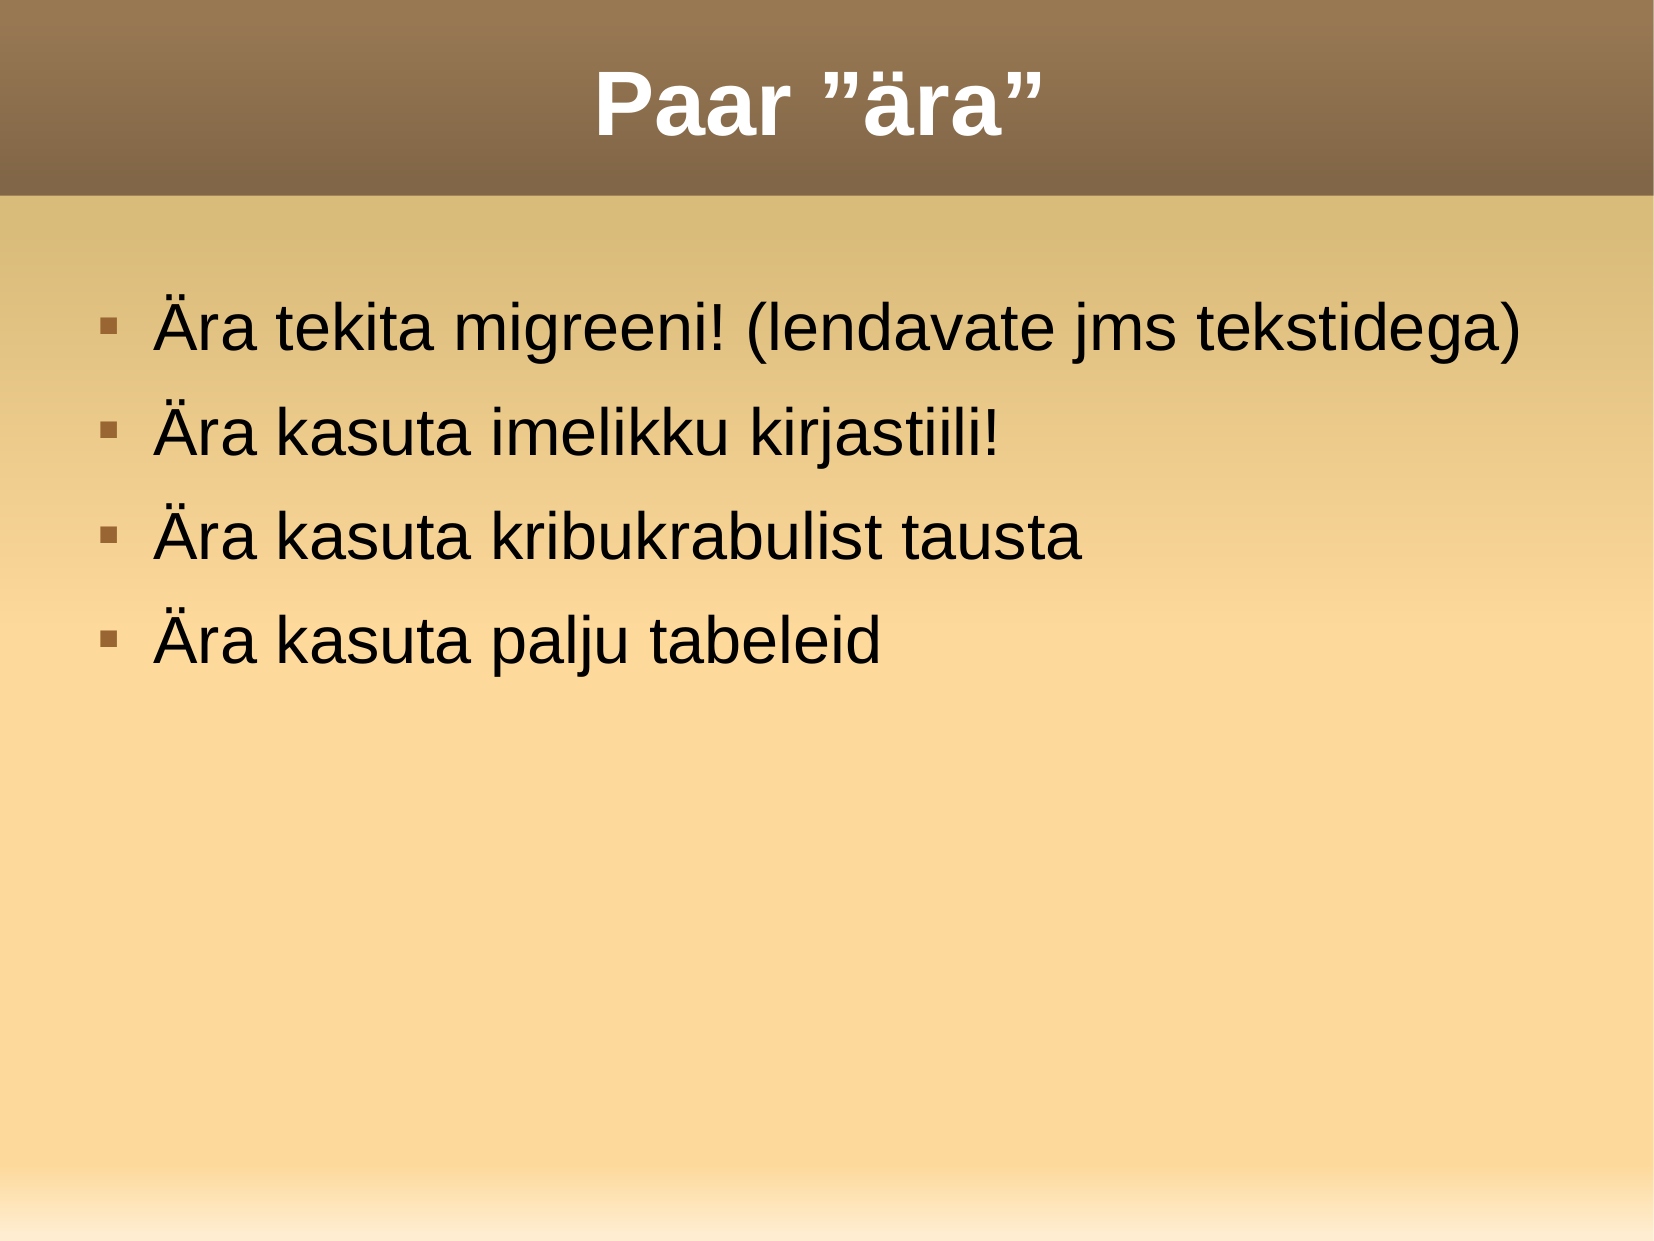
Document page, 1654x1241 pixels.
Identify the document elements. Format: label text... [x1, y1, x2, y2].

picture [0, 0, 1654, 1241]
title Paar ”ära” [76, 7, 1565, 200]
list Ära tekita migreeni! (lendavate jms tekstidega) Ära kasuta imelikku kirjastiili! Ära kasuta kribukrabulist tausta Ära kasuta palju tabeleid [82, 290, 1571, 1094]
